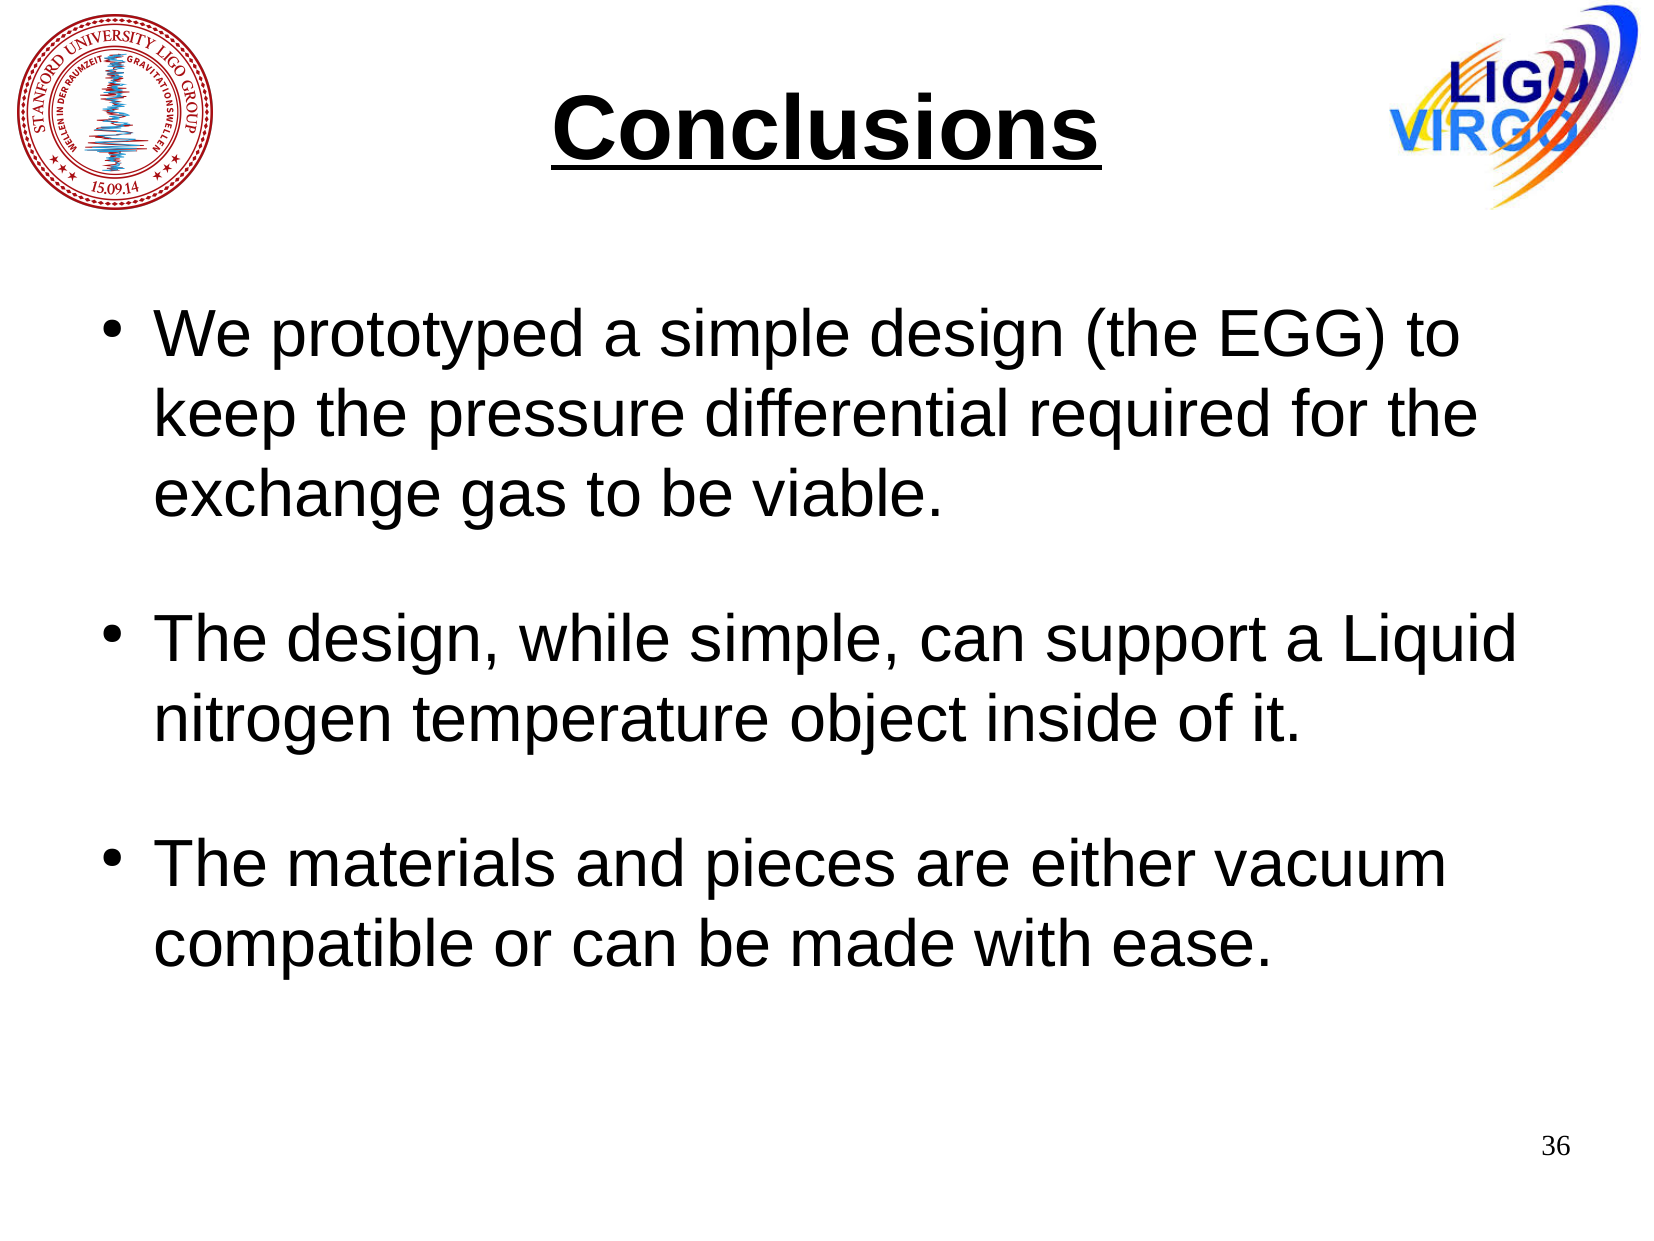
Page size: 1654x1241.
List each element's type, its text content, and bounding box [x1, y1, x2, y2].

picture [17, 14, 213, 210]
text_box We prototyped a simple design (the EGG) to keep the pressure differential required for the exchange gas to be viable. The design, while simple, can support a Liquid nitrogen temperature object inside of it. The materials and pieces are either vacuum compatible or can be made with ease. [82, 290, 1571, 1010]
picture [1372, 0, 1654, 210]
text_box Conclusions [82, 19, 1571, 227]
